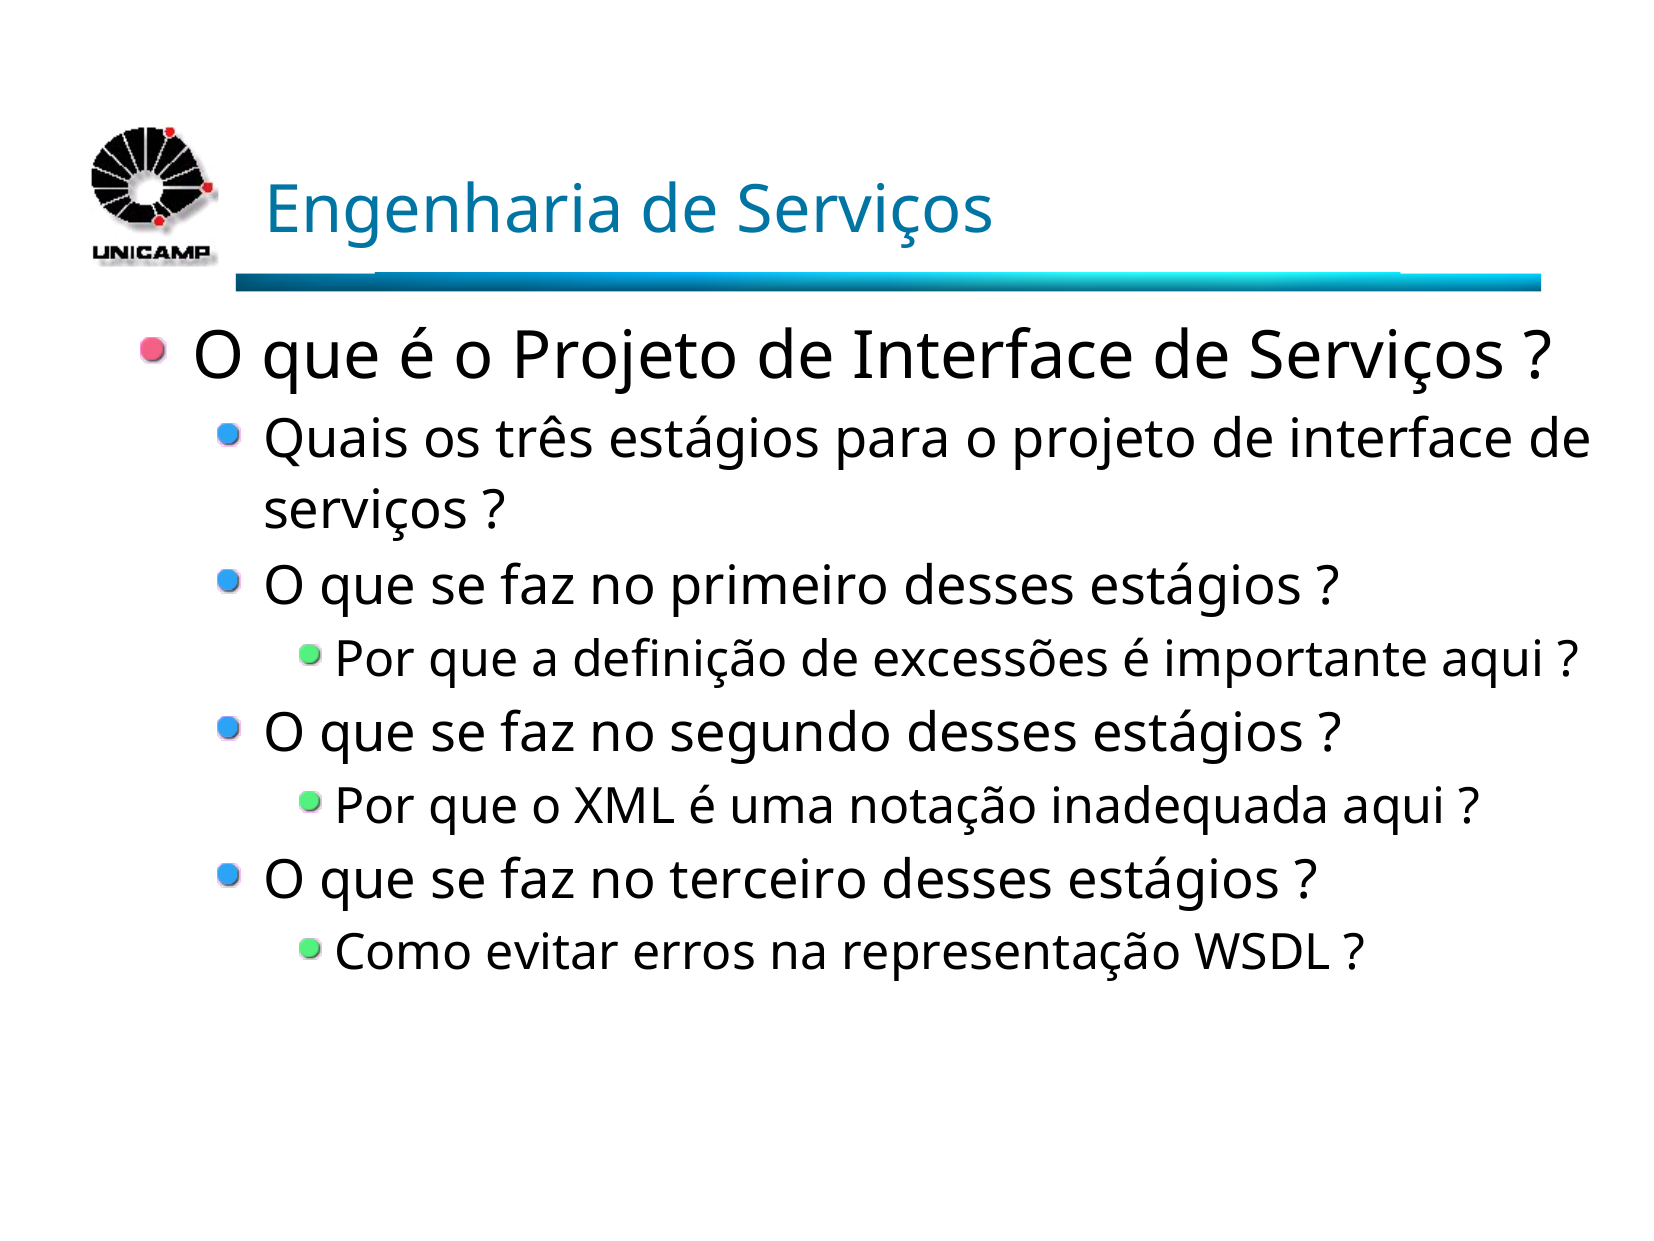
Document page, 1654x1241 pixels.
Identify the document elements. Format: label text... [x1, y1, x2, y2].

list O que é o Projeto de Interface de Serviços ? Quais os três estágios para o projeto de interface de serviços ? O que se faz no primeiro desses estágios ? Por que a definição de excessões é importante aqui ? O que se faz no segundo desses estágios ? Por que o XML é uma notação inadequada aqui ? O que se faz no terceiro desses estágios ? Como evitar erros na representação WSDL ? [121, 309, 1595, 1167]
title Engenharia de Serviços [264, 57, 1534, 250]
picture [125, 272, 1654, 295]
